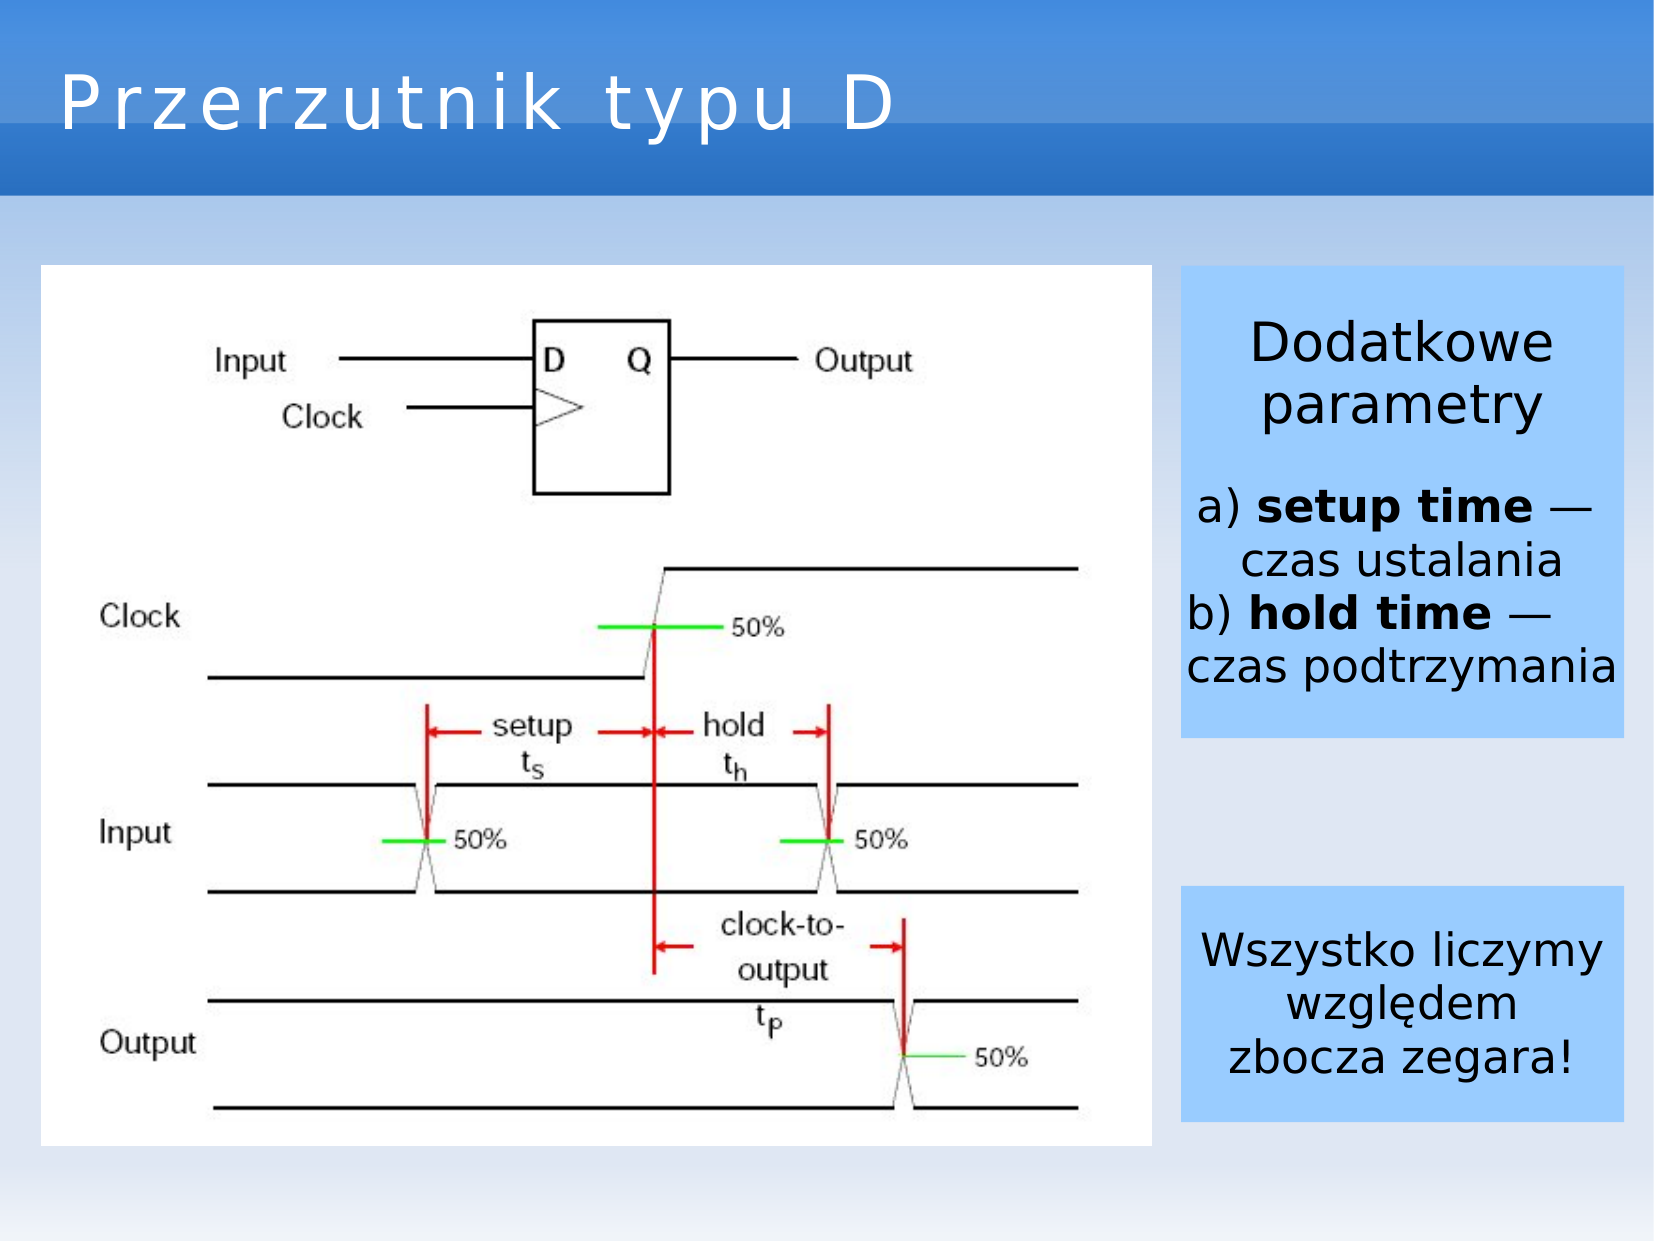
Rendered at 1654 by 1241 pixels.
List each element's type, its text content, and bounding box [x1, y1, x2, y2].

title Przerzutnik typu D [59, 29, 1270, 178]
text_box Wszystko liczymy względem zbocza zegara! [1181, 885, 1625, 1123]
text_box Dodatkowe parametry a) setup time — czas ustalania b) hold time — czas podtrzymania [1181, 265, 1625, 739]
picture [0, 0, 1654, 1241]
